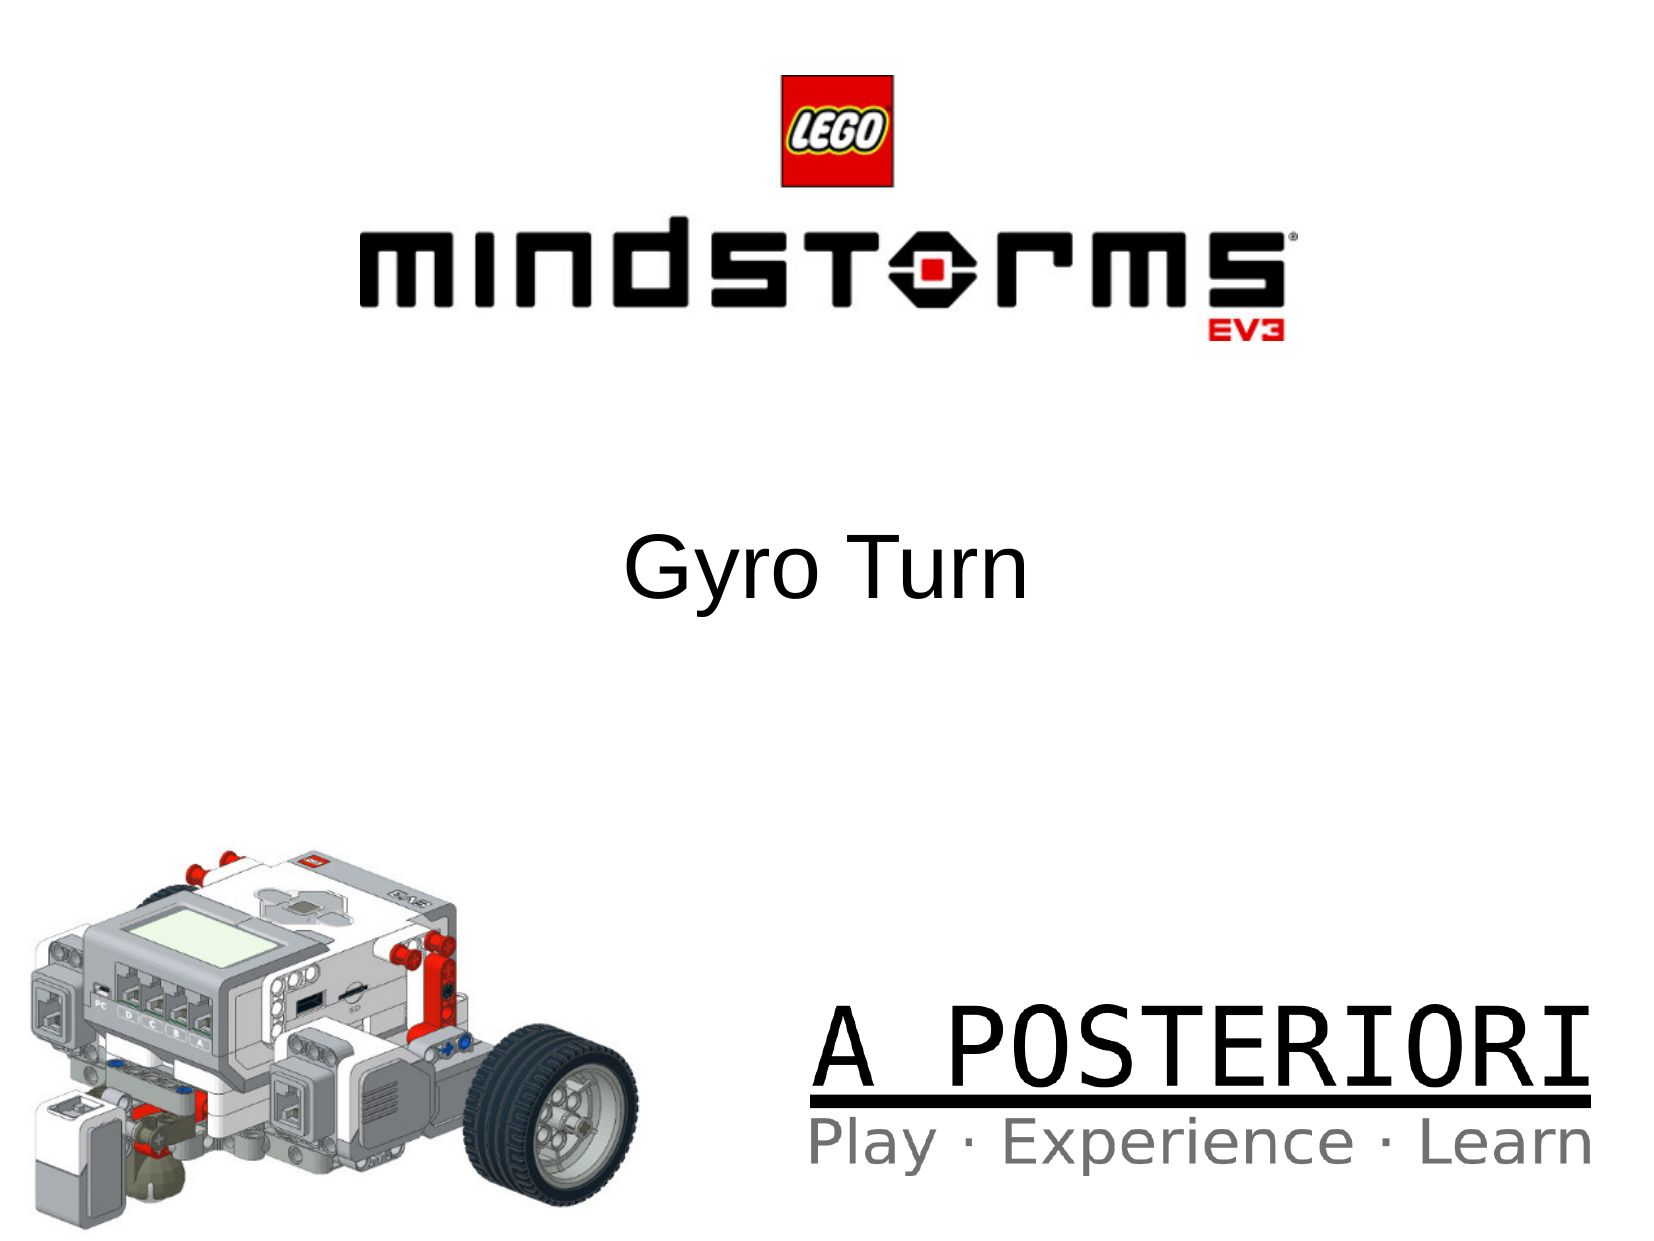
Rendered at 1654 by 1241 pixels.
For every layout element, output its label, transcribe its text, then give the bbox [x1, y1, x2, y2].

picture [810, 1004, 1591, 1176]
picture [0, 833, 646, 1236]
title Gyro Turn [82, 361, 1571, 772]
picture [360, 75, 1298, 341]
